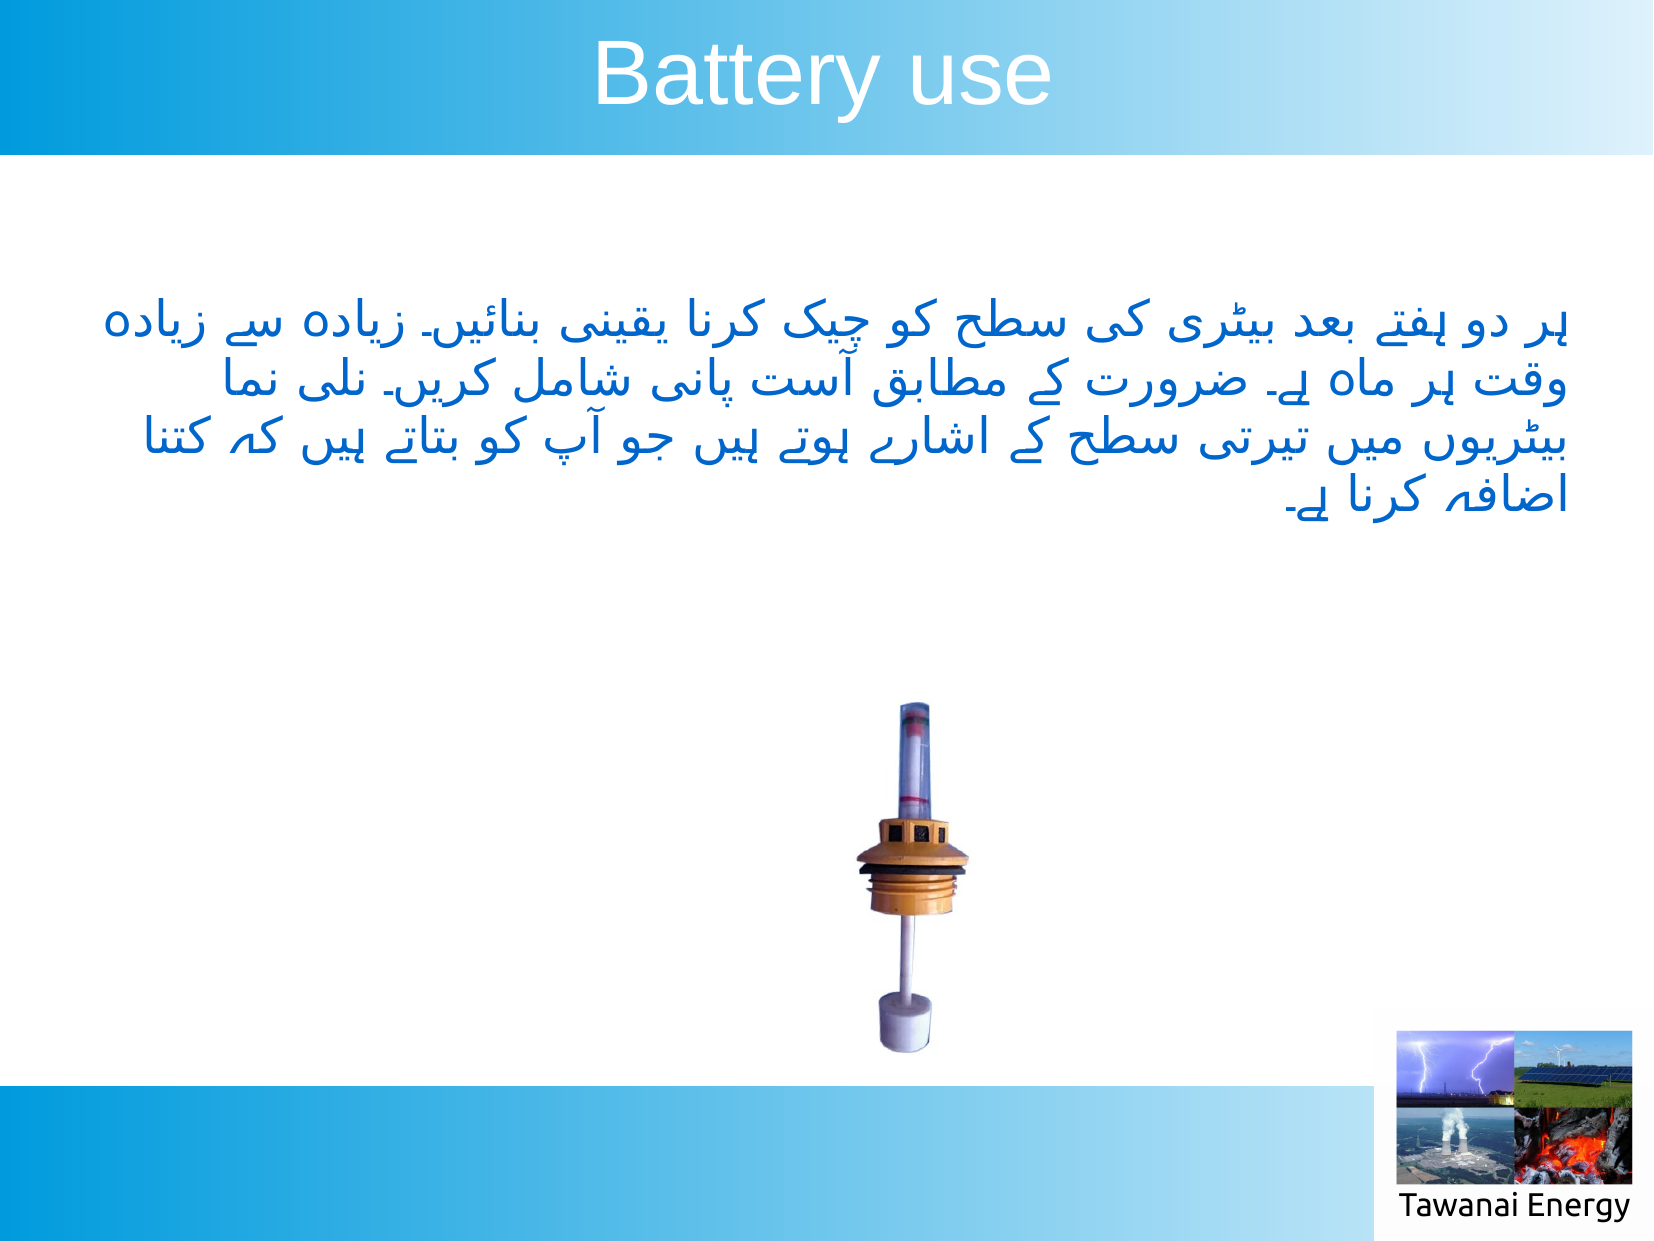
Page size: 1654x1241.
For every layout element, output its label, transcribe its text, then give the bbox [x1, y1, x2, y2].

title Battery use [79, 20, 1568, 126]
picture [714, 659, 1126, 1071]
list ہر دو ہفتے بعد بیٹری کی سطح کو چیک کرنا یقینی بنائیں۔ زیادہ سے زیادہ وقت ہر ماہ ہے۔ ضرورت کے مطابق آست پانی شامل کریں۔ نلی نما بیٹریوں میں تیرتی سطح کے اشارے ہوتے ہیں جو آپ کو بتاتے ہیں کہ کتنا اضافہ کرنا ہے۔ [82, 290, 1571, 1010]
picture [1374, 1009, 1654, 1241]
